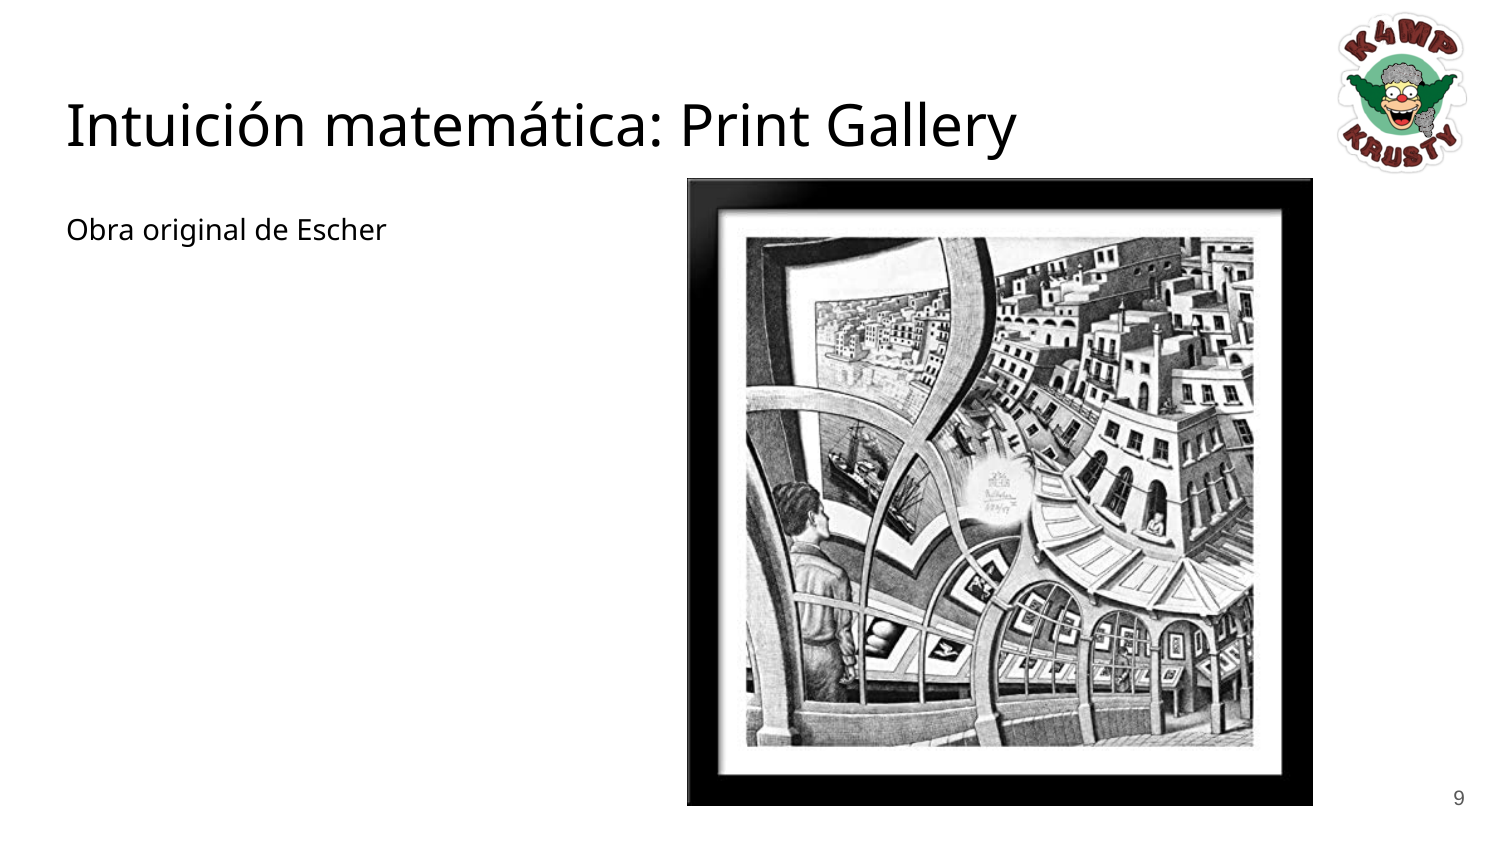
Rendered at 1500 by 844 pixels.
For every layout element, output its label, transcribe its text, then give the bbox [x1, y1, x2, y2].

slide_number 1 [1389, 764, 1480, 830]
title Intuición matemática: Print Gallery [51, 72, 1449, 167]
picture [1316, 10, 1488, 175]
picture [687, 178, 1313, 806]
text_box Obra original de Escher [51, 196, 653, 655]
